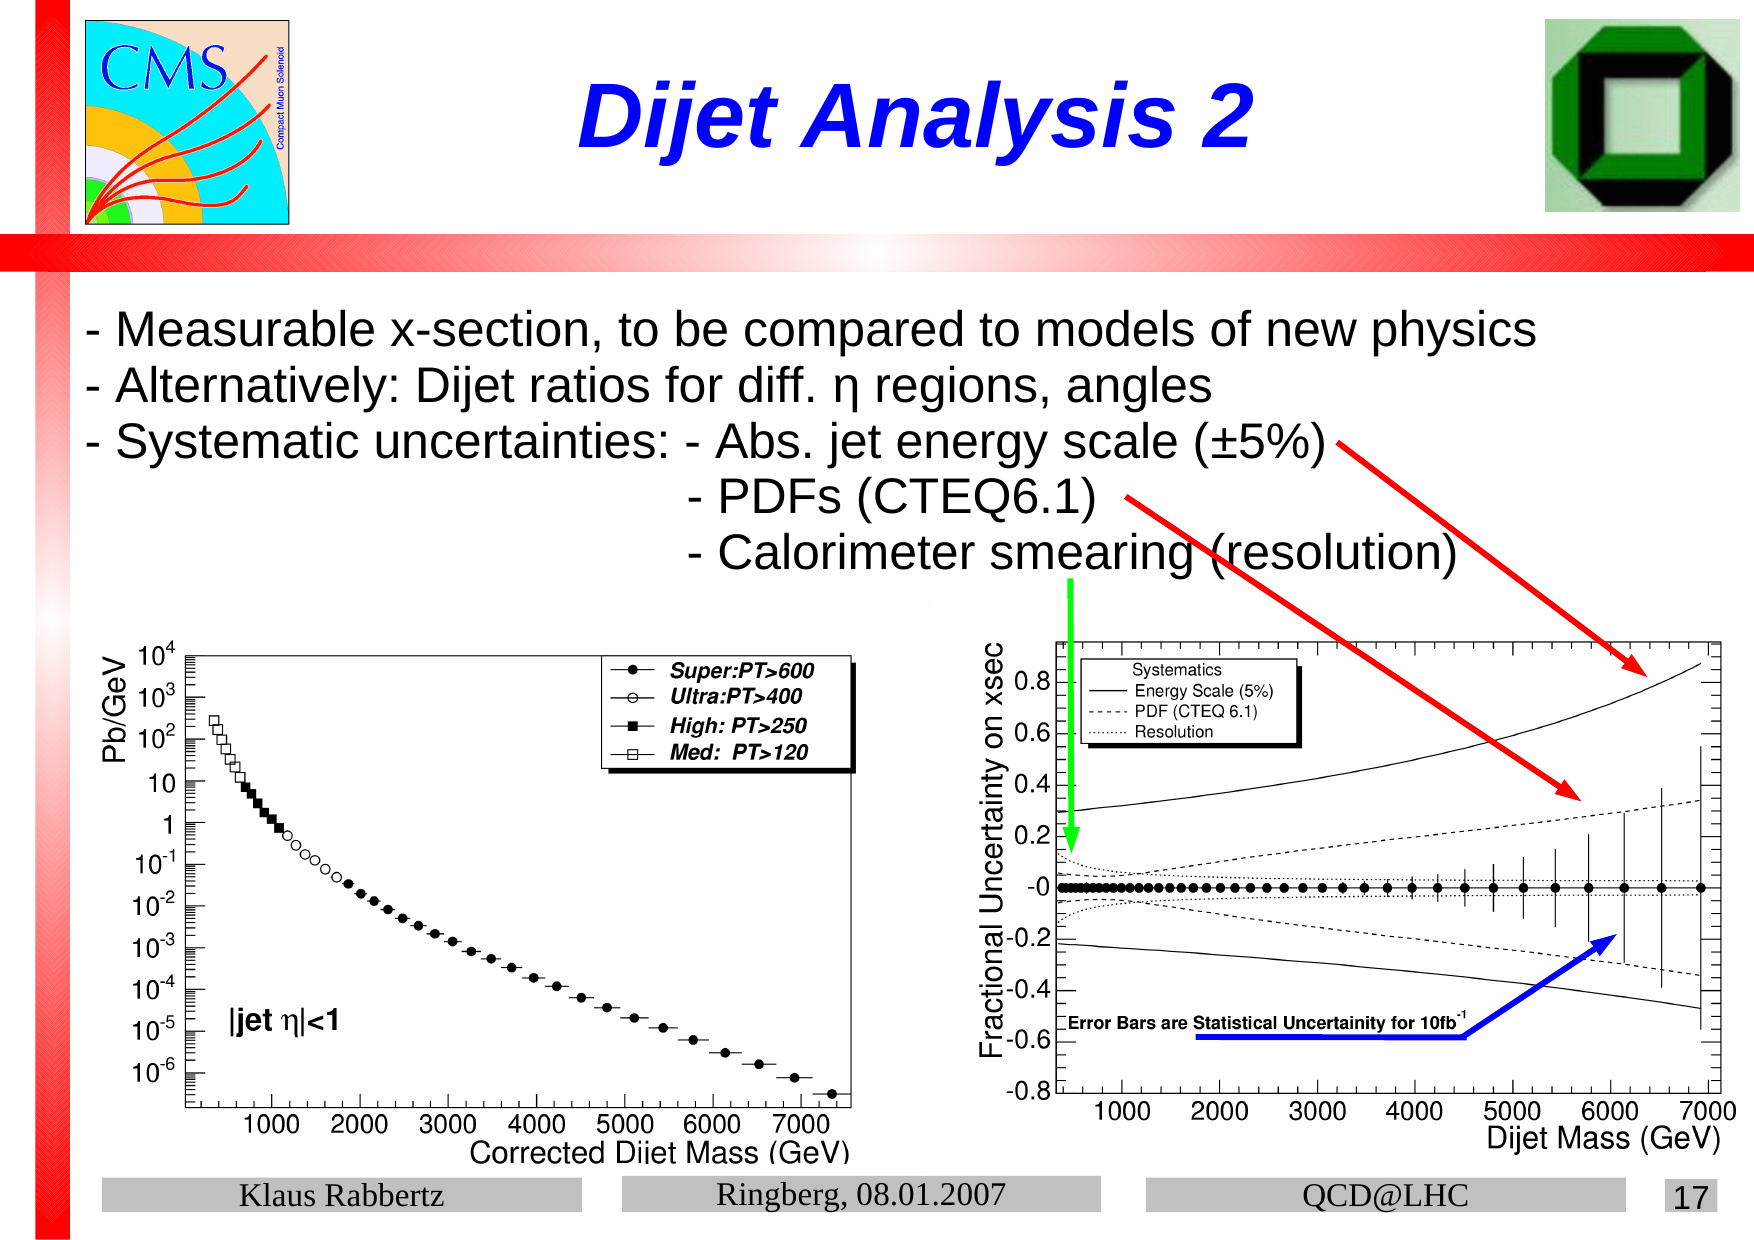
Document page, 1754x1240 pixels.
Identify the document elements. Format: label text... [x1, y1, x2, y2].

text_box - Measurable x-section, to be compared to models of new physics - Alternatively: Dijet ratios for diff. η regions, angles - Systematic uncertainties: - Abs. jet energy scale (±5%) - PDFs (CTEQ6.1) - Calorimeter smearing (resolution) [84, 301, 1736, 581]
picture [102, 600, 1754, 1172]
picture [84, 19, 290, 225]
picture [1545, 19, 1740, 212]
title Dijet Analysis 2 [317, 11, 1517, 219]
